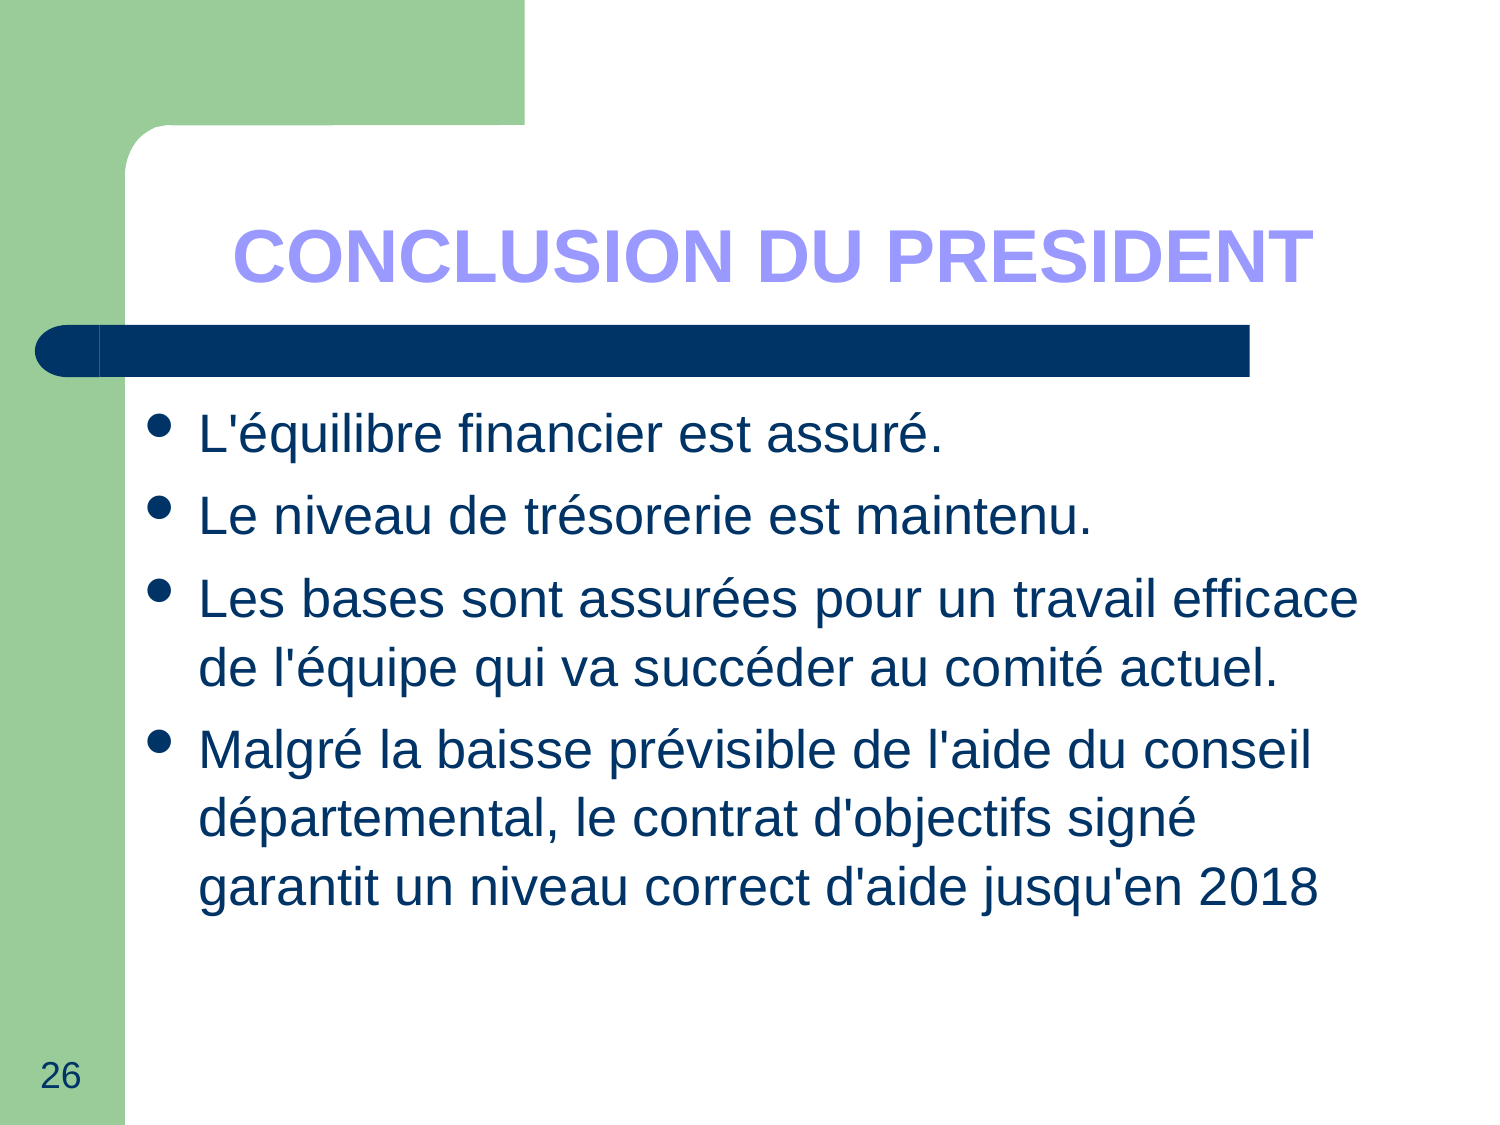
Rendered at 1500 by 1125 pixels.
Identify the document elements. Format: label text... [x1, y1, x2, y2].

title CONCLUSION DU PRESIDENT [136, 122, 1412, 300]
list L'équilibre financier est assuré. Le niveau de trésorerie est maintenu. Les bases sont assurées pour un travail efficace de l'équipe qui va succéder au comité actuel. Malgré la baisse prévisible de l'aide du conseil départemental, le contrat d'objectifs signé garantit un niveau correct d'aide jusqu'en 2018 [129, 387, 1390, 1125]
